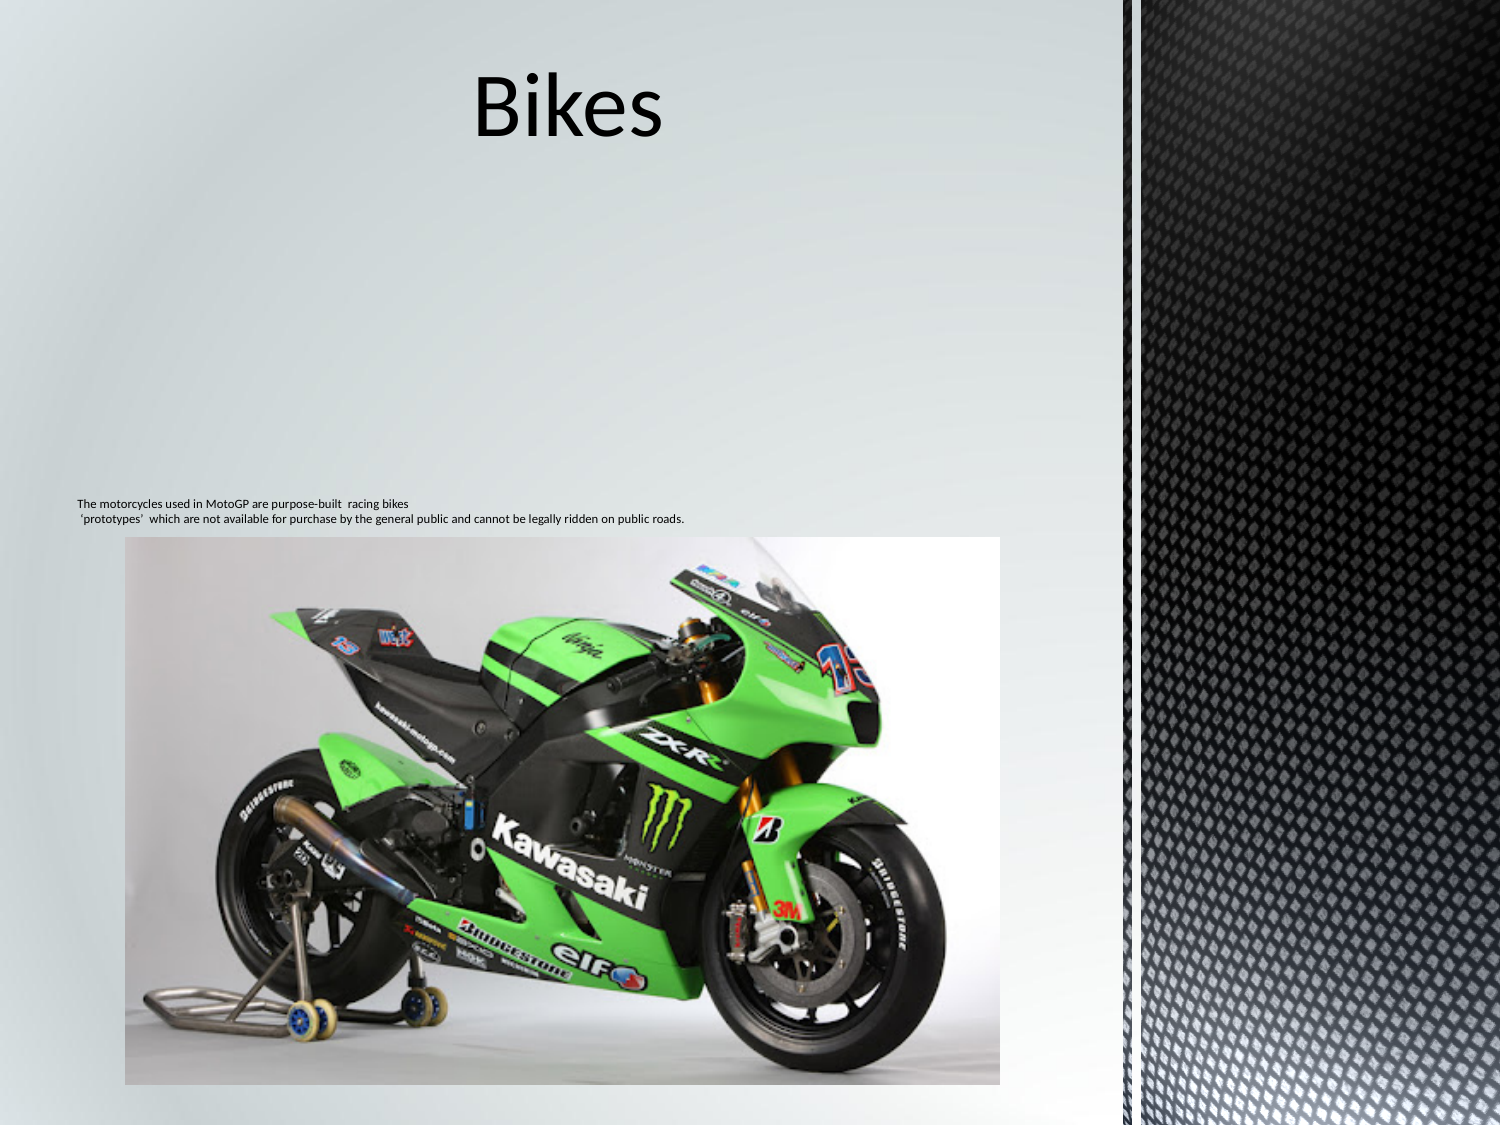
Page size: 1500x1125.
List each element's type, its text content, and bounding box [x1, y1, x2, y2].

picture [0, 0, 1500, 1125]
title The motorcycles used in MotoGP are purpose-built racing bikes ‘prototypes’ which are not available for purchase by the general public and cannot be legally ridden on public roads. [62, 299, 1100, 625]
text_box Bikes [337, 37, 800, 163]
